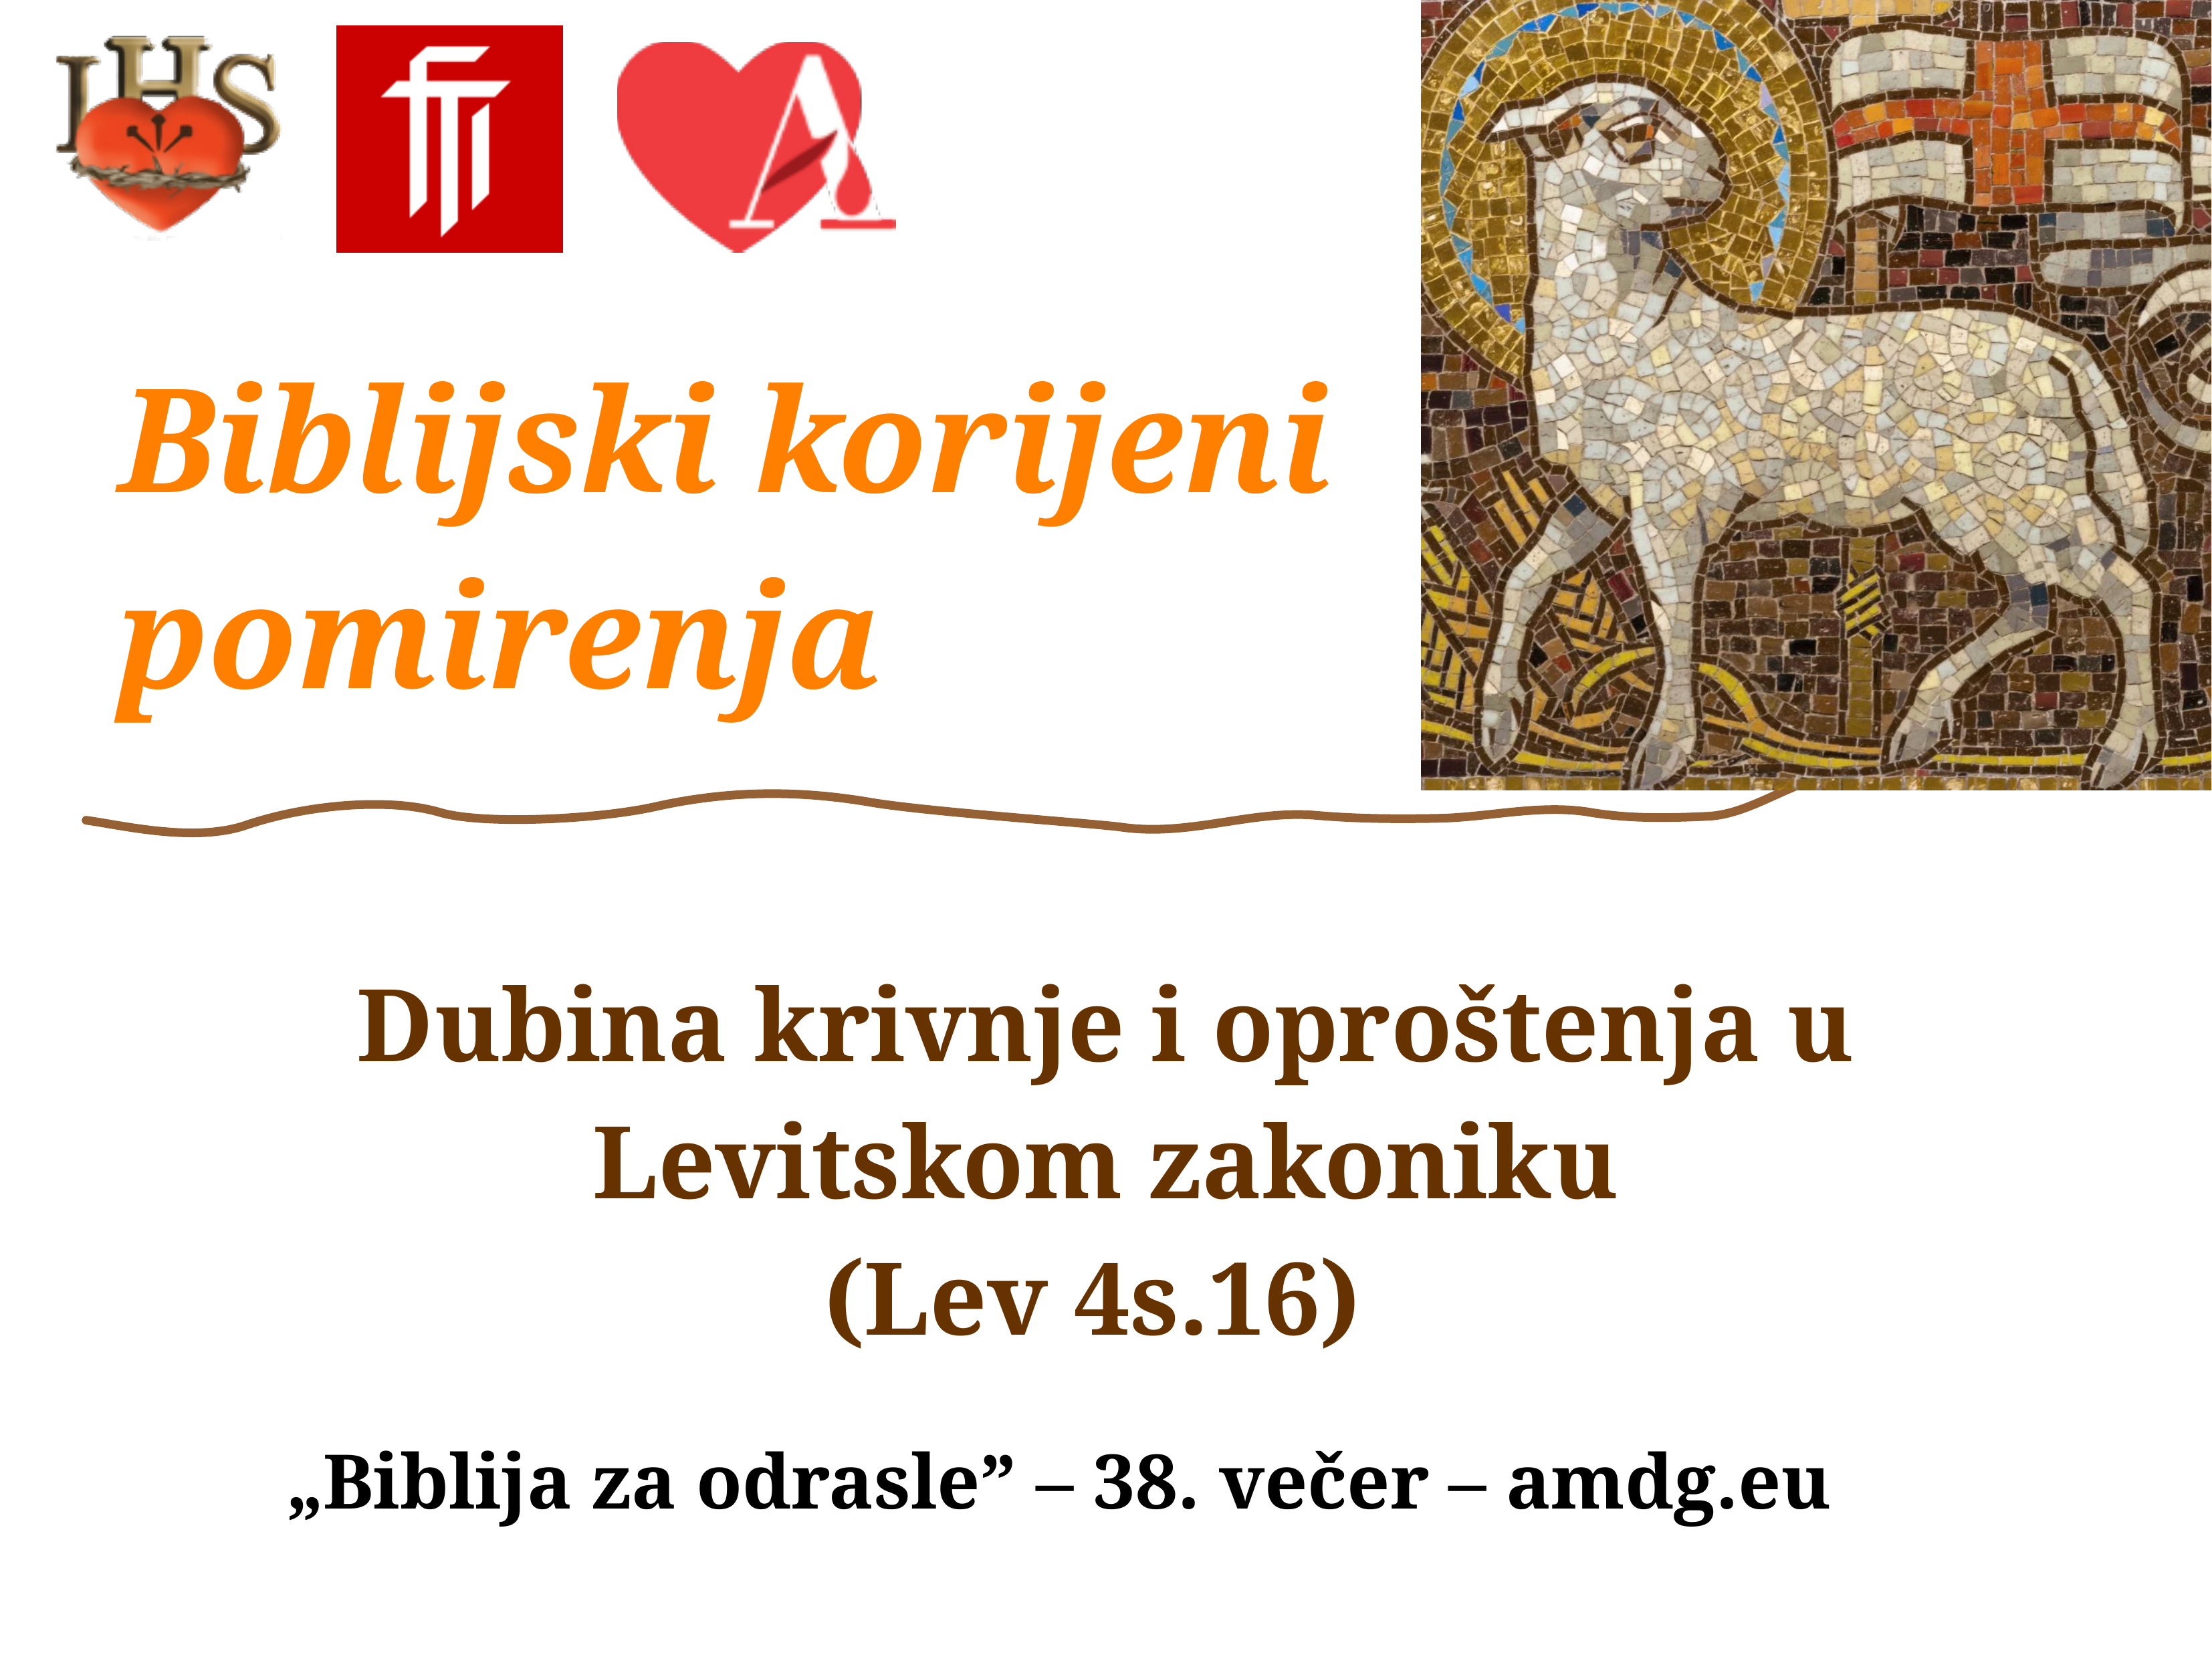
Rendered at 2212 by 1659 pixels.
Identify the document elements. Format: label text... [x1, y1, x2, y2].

subtitle Dubina krivnje i oproštenja u Levitskom zakoniku (Lev 4s.16) [118, 895, 2093, 1424]
picture [1421, 0, 2212, 790]
title Biblijski korijeni pomirenja [118, 201, 1935, 869]
picture [336, 25, 563, 253]
picture [56, 13, 282, 241]
text_box „Biblija za odrasle” – 38. večer – amdg.eu [276, 1424, 2054, 1541]
picture [617, 42, 896, 253]
